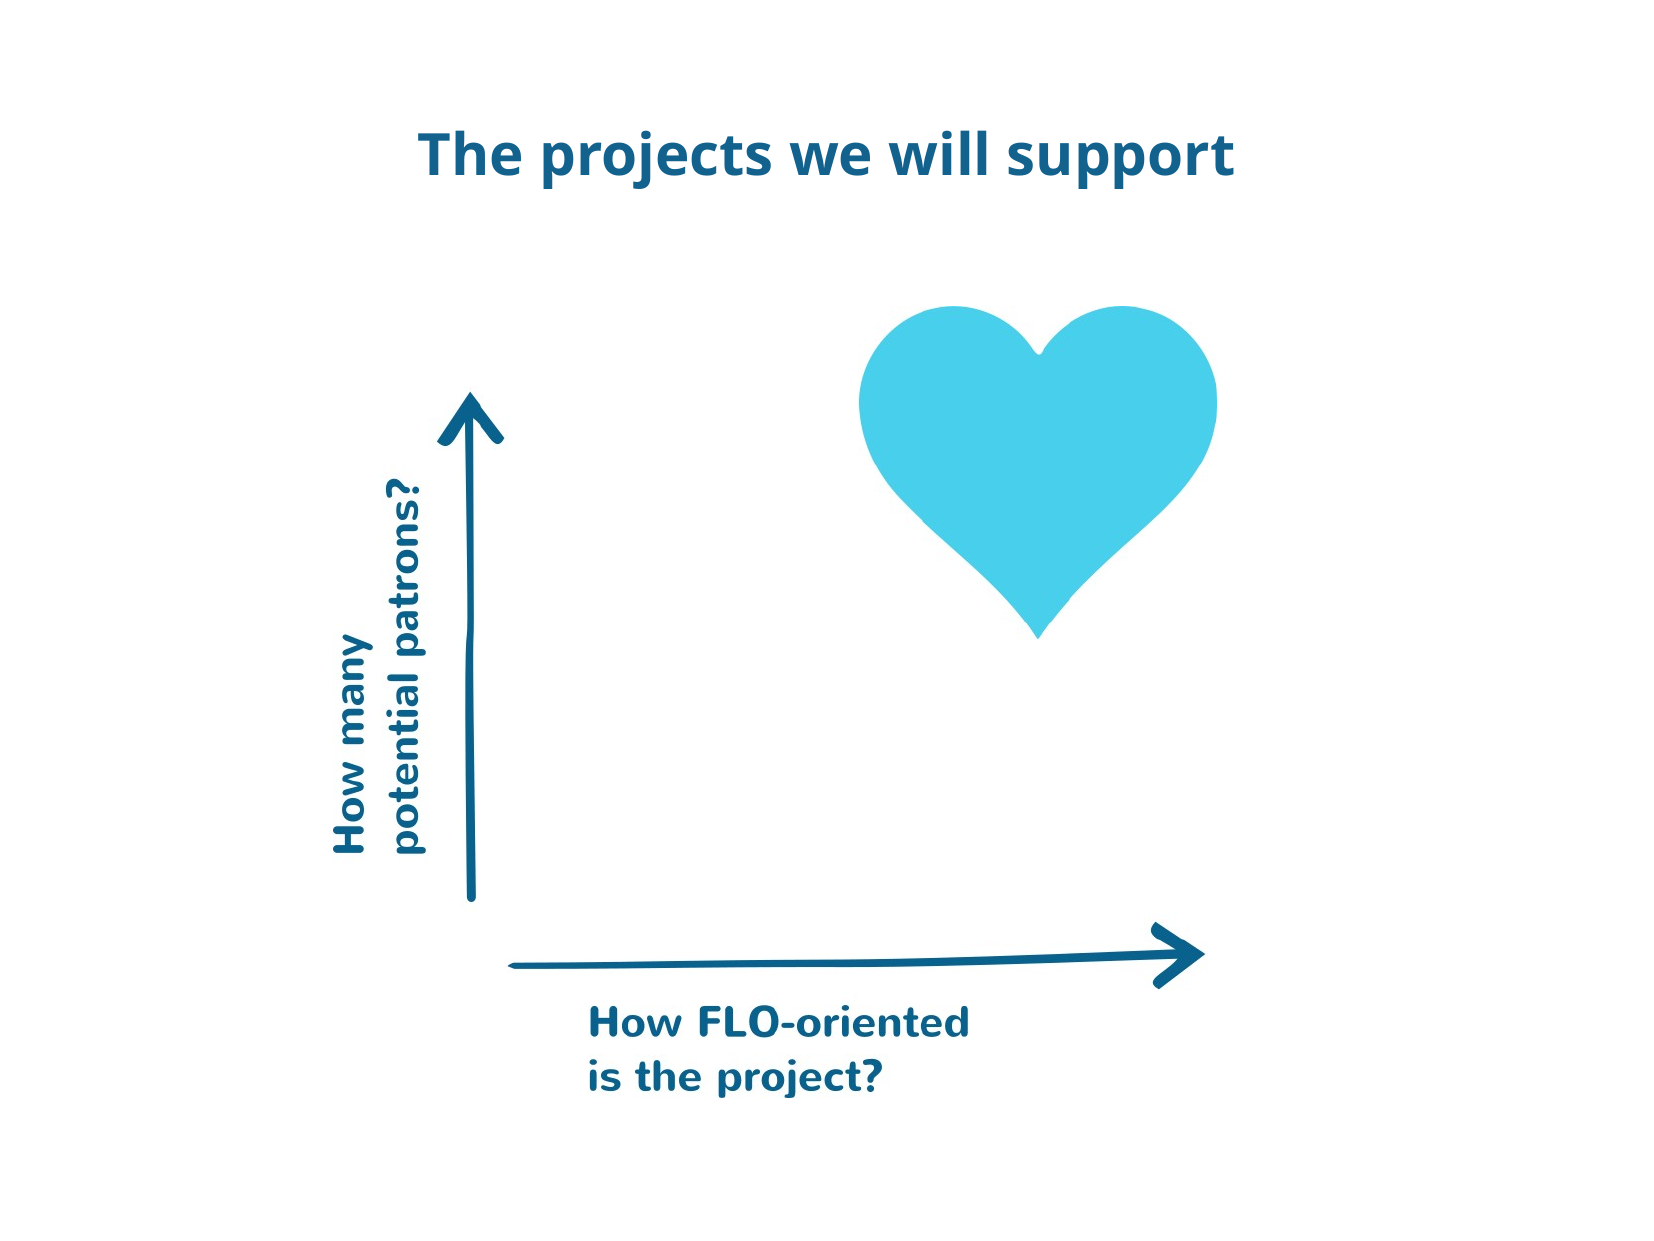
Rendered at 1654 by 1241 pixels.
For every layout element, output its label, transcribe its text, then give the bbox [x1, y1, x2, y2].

picture [333, 306, 1217, 1098]
title The projects we will support [82, 49, 1571, 257]
